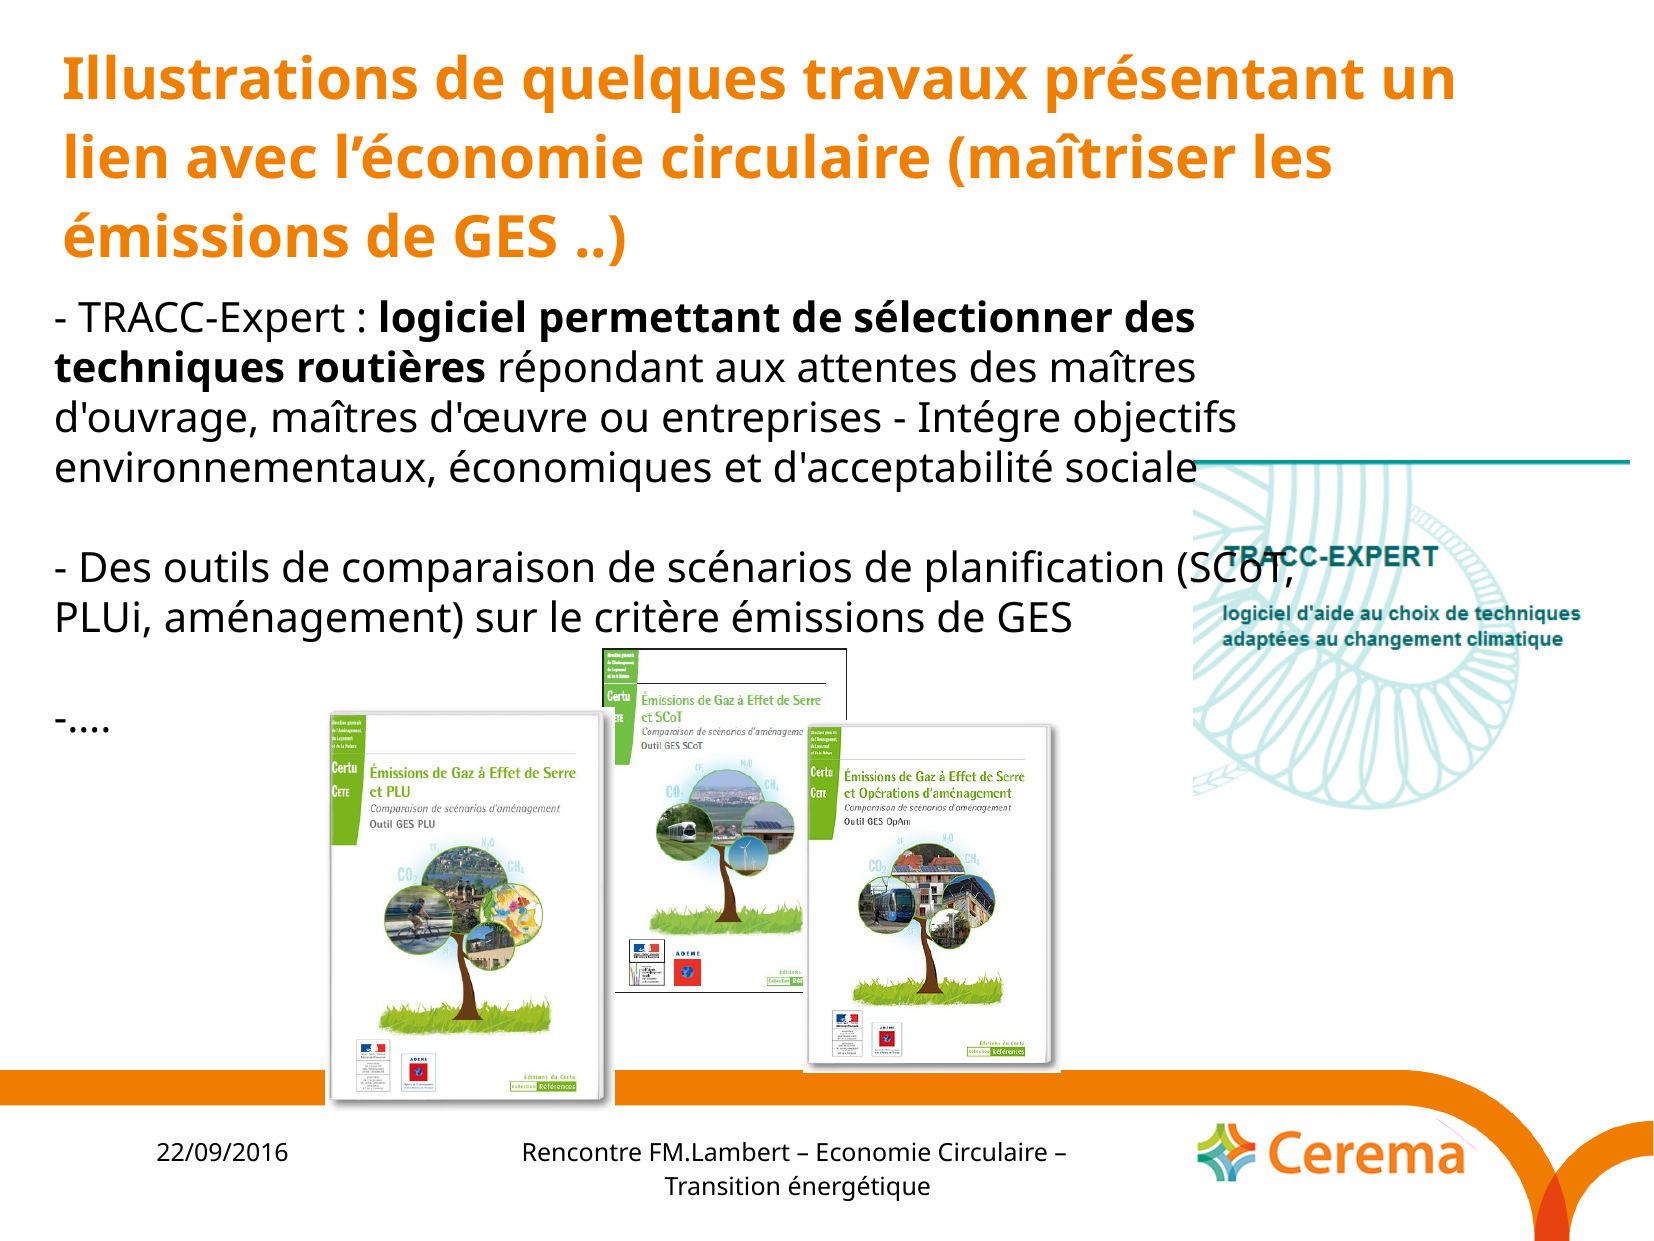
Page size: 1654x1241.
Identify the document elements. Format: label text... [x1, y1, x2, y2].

picture [0, 984, 1654, 1241]
text_box - TRACC-Expert : logiciel permettant de sélectionner des techniques routières répondant aux attentes des maîtres d'ouvrage, maîtres d'œuvre ou entreprises - Intégre objectifs environnementaux, économiques et d'acceptabilité sociale - Des outils de comparaison de scénarios de planification (SCoT, PLUi, aménagement) sur le critère émissions de GES -…. [39, 122, 1418, 984]
text_box Illustrations de quelques travaux présentant un lien avec l’économie circulaire (maîtriser les émissions de GES ..) [47, 29, 1536, 240]
picture [1418, 460, 1630, 817]
